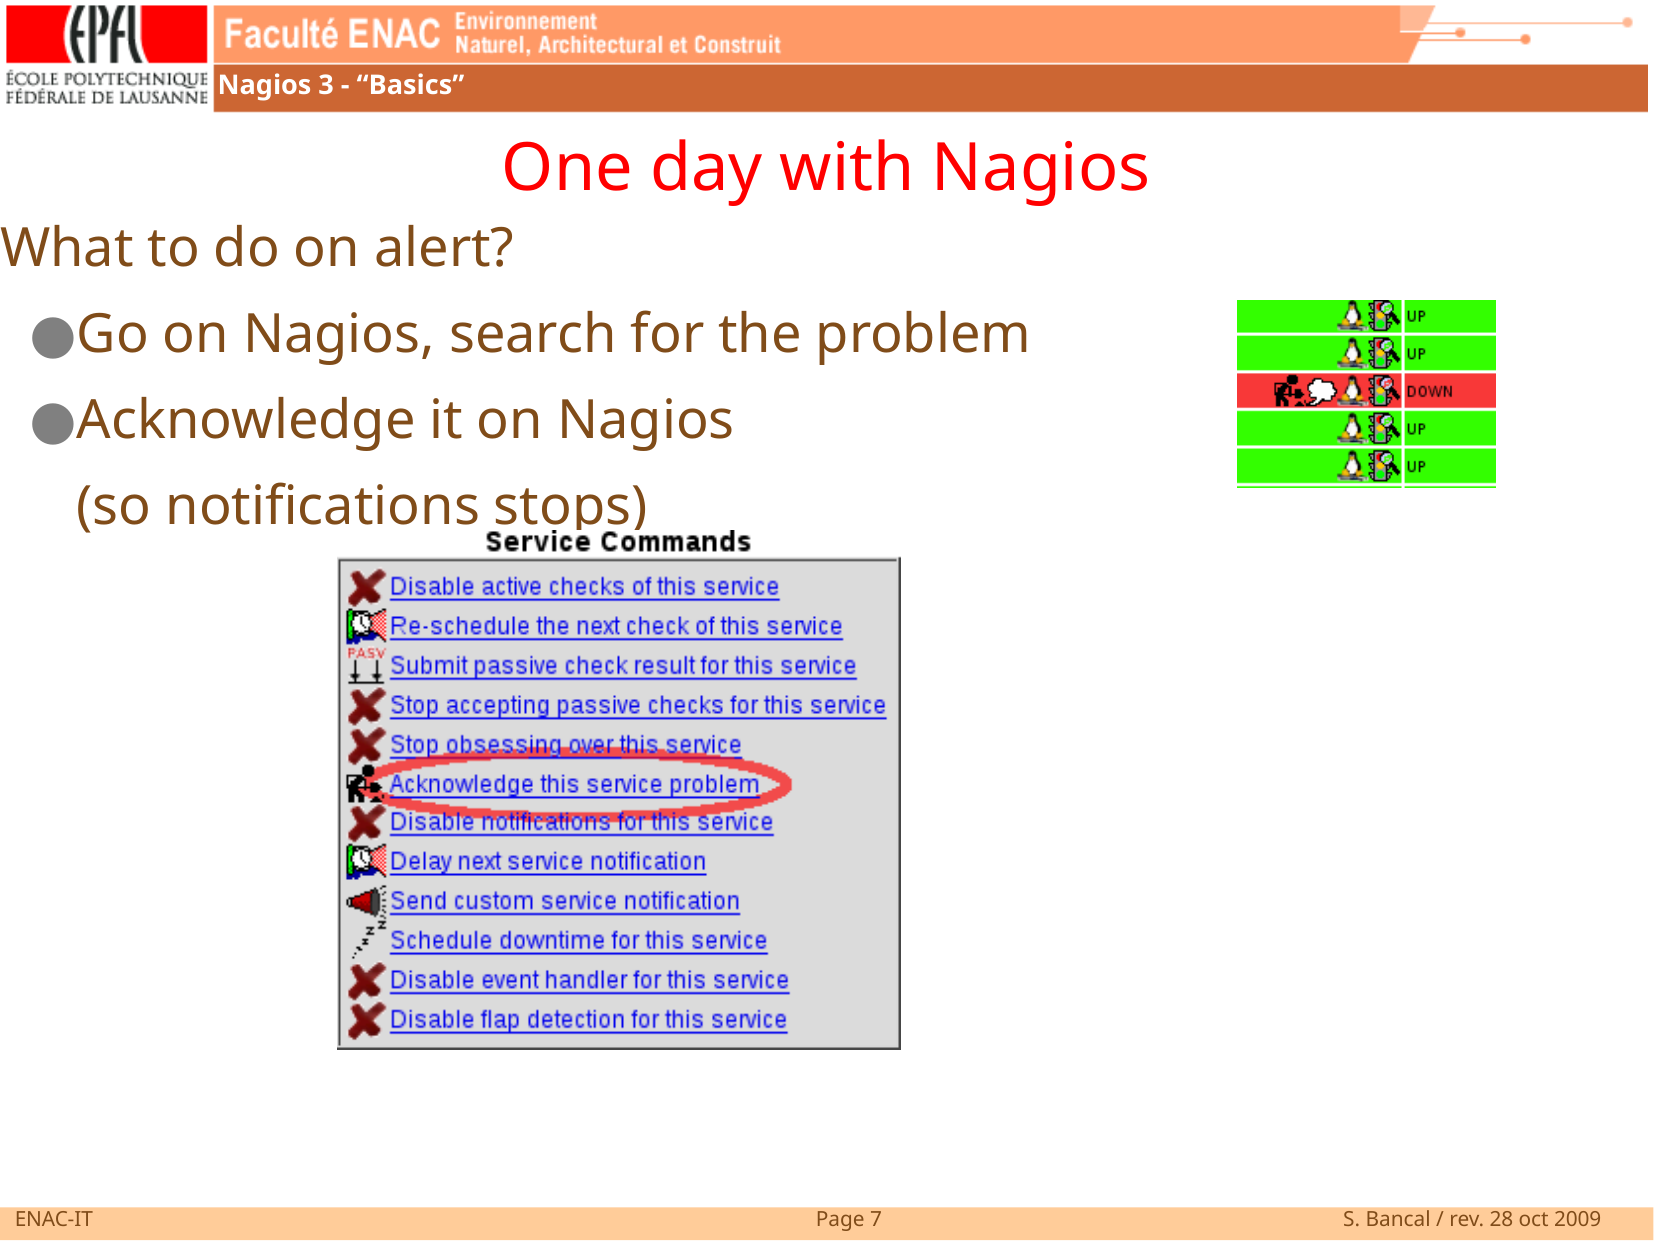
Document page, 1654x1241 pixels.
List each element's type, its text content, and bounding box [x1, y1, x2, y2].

picture [0, 0, 1648, 114]
picture [1237, 300, 1496, 488]
picture [337, 530, 901, 1051]
title One day with Nagios [0, 117, 1654, 208]
list What to do on alert? Go on Nagios, search for the problem Acknowledge it on Nagios (so notifications stops) Finally fix the problem! [0, 208, 1654, 1241]
